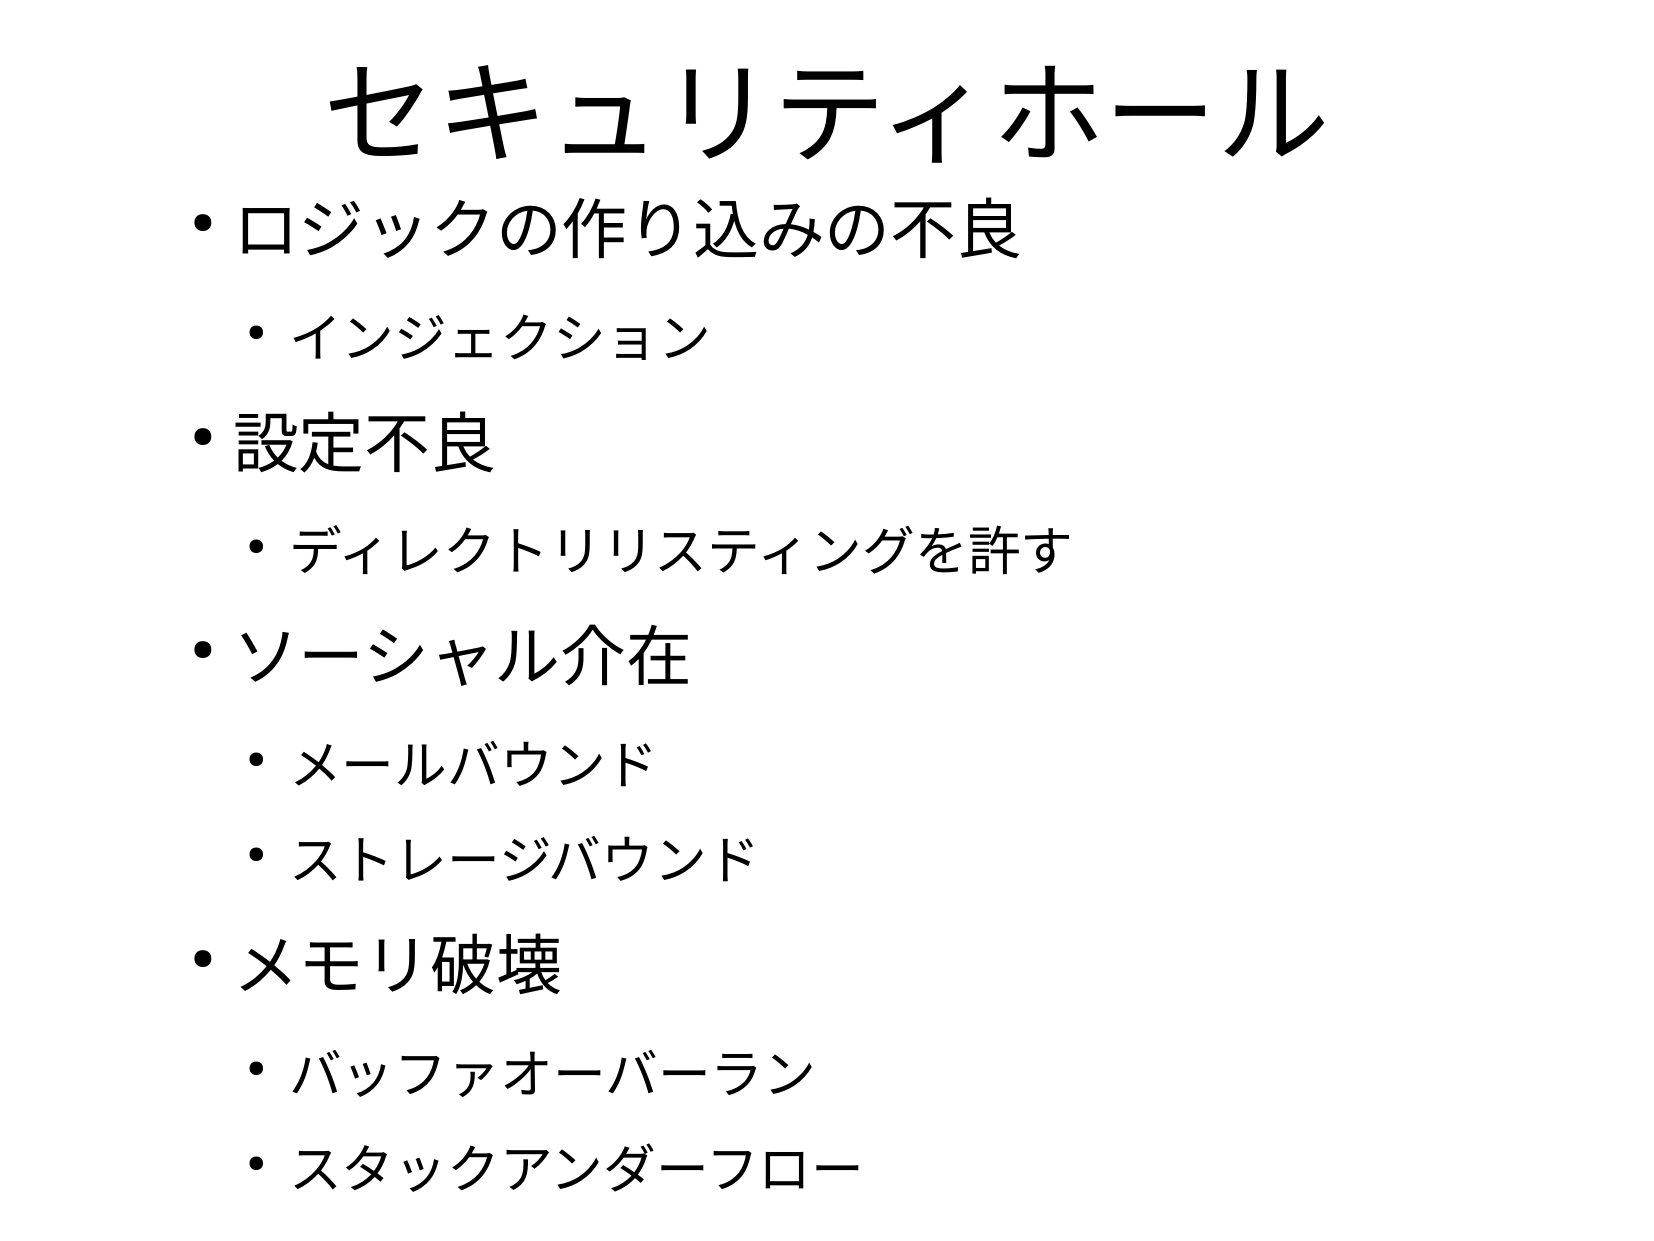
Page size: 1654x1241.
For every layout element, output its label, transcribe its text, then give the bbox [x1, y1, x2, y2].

list ロジックの作り込みの不良 インジェクション 設定不良 ディレクトリリスティングを許す ソーシャル介在 メールバウンド ストレージバウンド メモリ破壊 バッファオーバーラン スタックアンダーフロー [177, 177, 1571, 1211]
title セキュリティホール [82, 2, 1571, 210]
